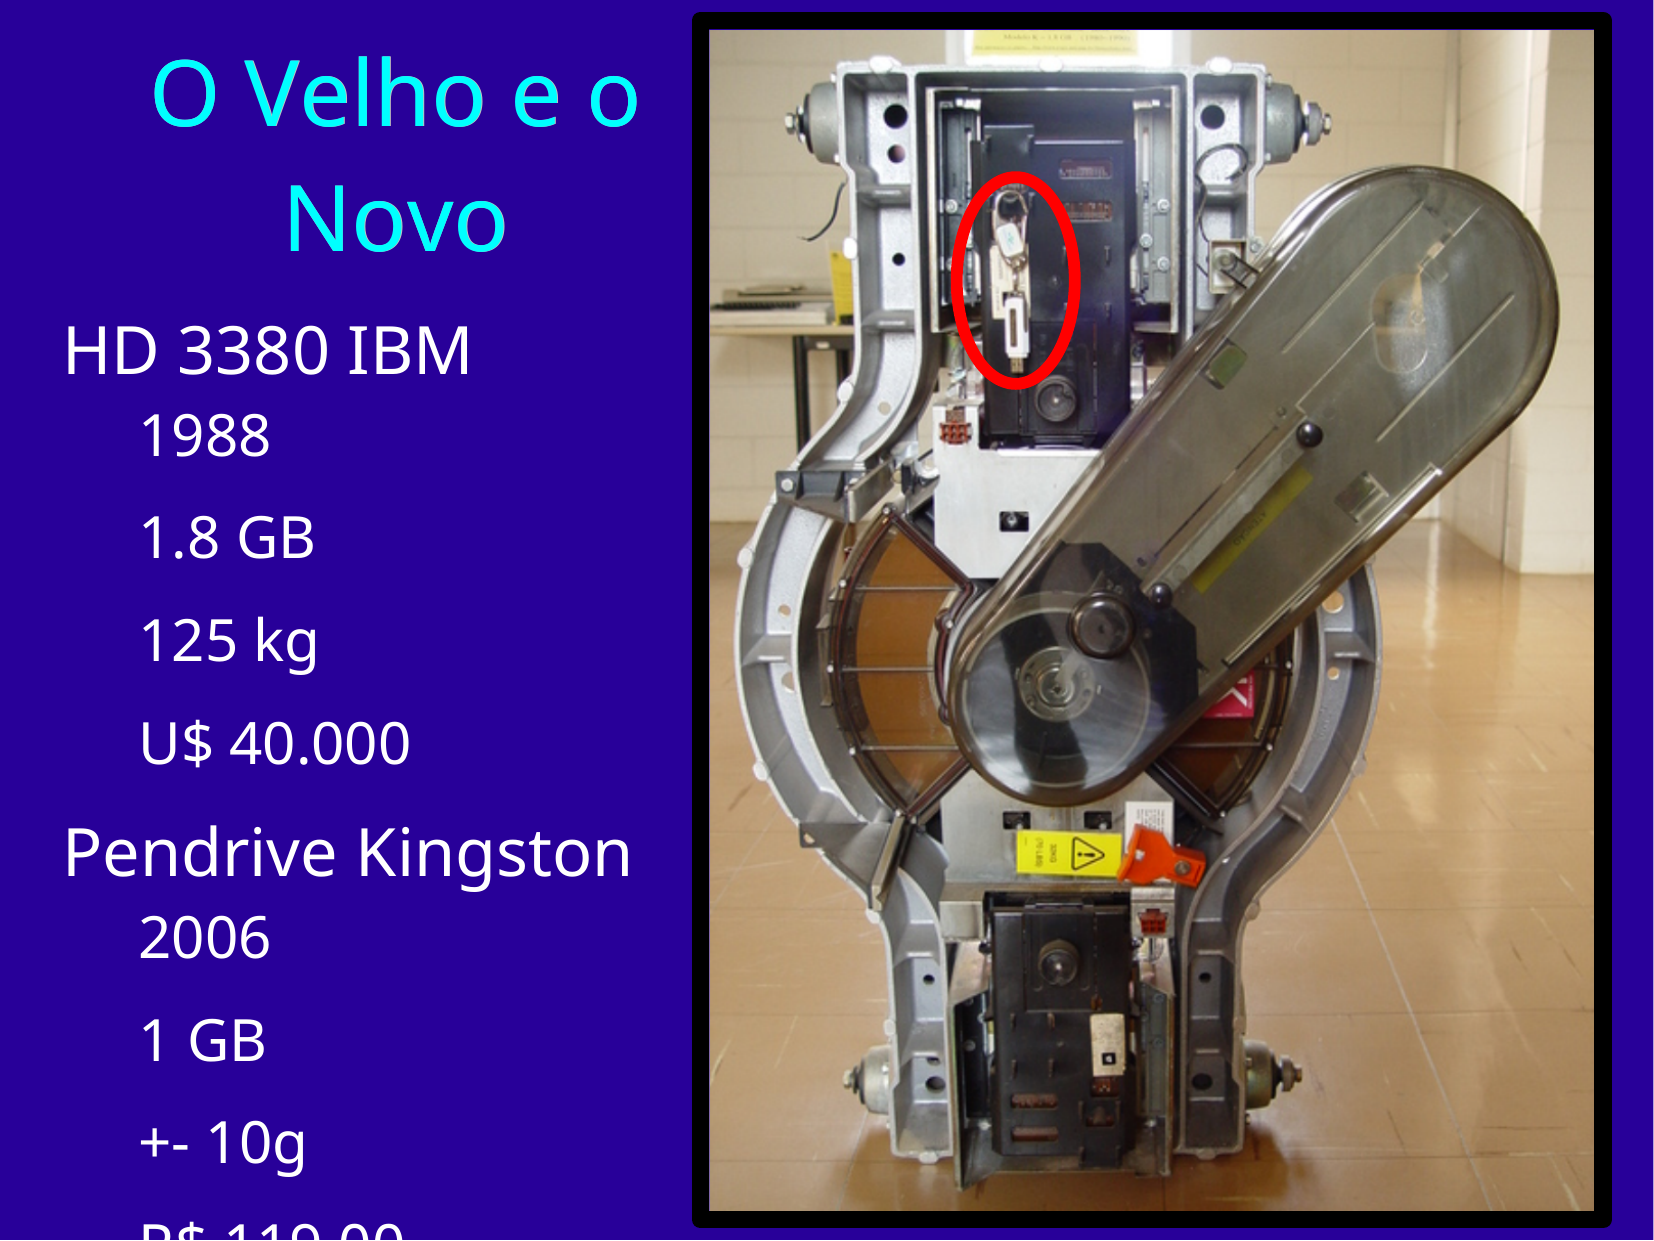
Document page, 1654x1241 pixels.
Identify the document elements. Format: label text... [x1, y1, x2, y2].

picture [709, 29, 1595, 1211]
title O Velho e o Novo [82, 46, 692, 260]
list HD 3380 IBM 1988 1.8 GB 125 kg U$ 40.000 Pendrive Kingston 2006 1 GB +- 10g R$ 119,00 [29, 295, 680, 1174]
